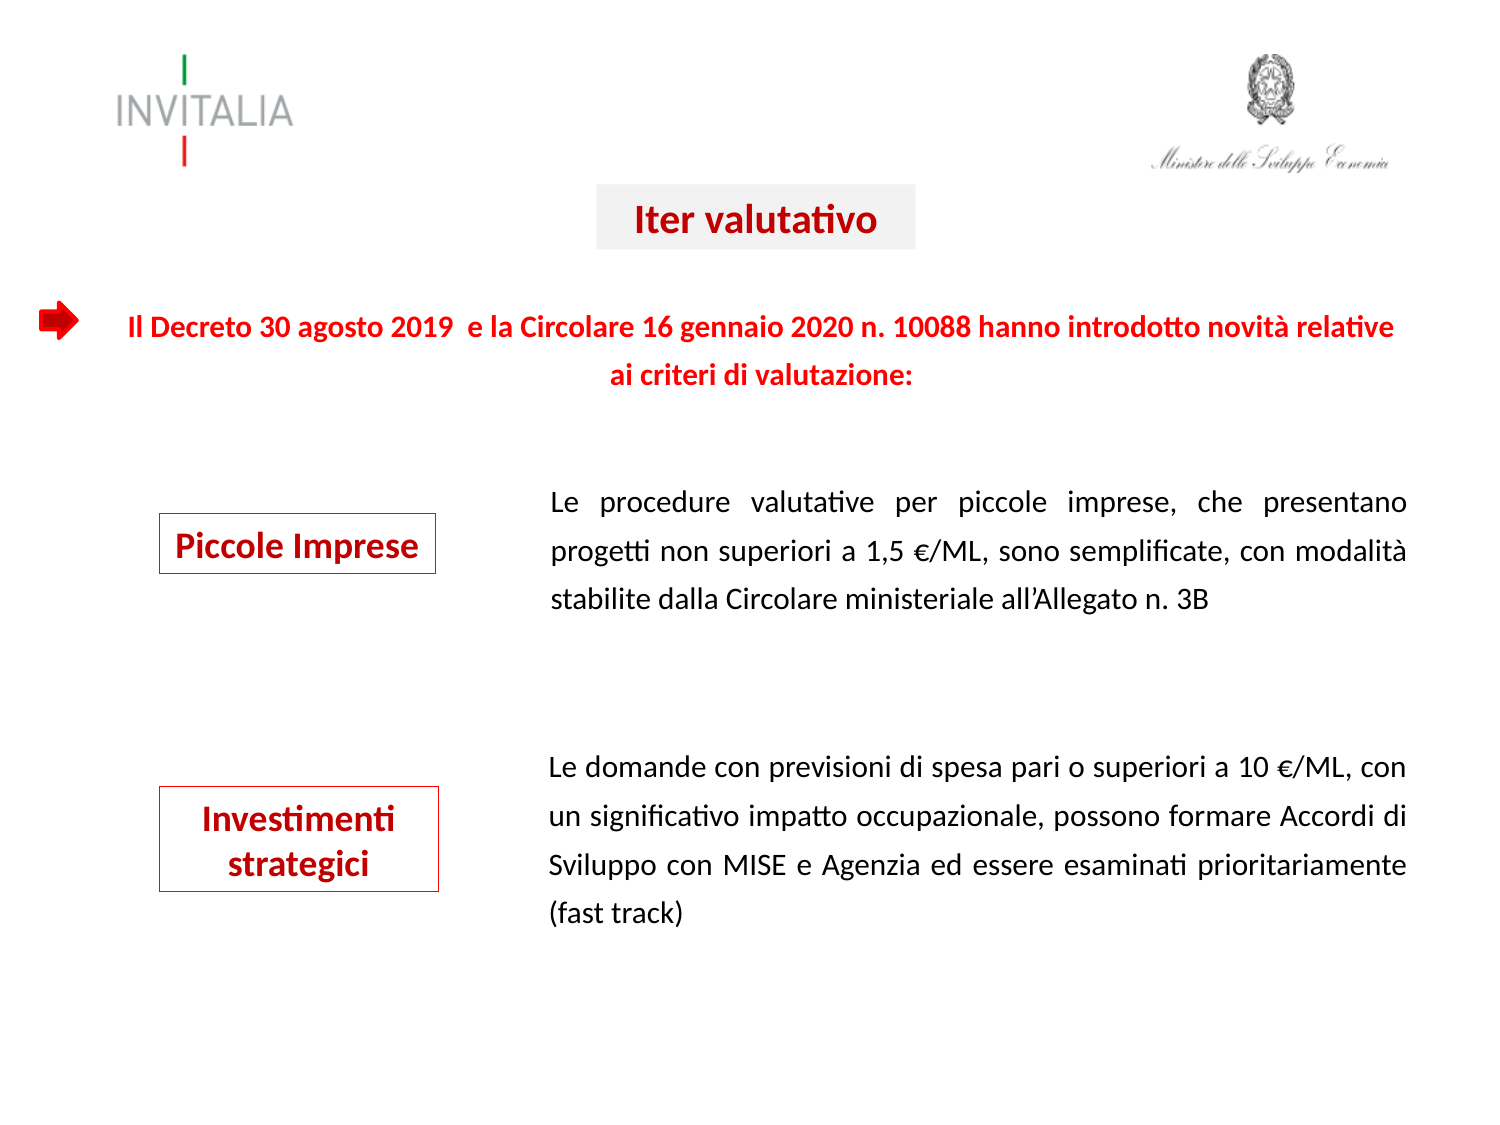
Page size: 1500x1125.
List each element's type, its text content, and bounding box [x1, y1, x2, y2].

picture [76, 54, 302, 173]
text_box Il Decreto 30 agosto 2019 e la Circolare 16 gennaio 2020 n. 10088 hanno introdotto novità relative ai criteri di valutazione: [100, 287, 1424, 400]
text_box Investimenti strategici [159, 786, 439, 892]
text_box [41, 302, 77, 339]
text_box Piccole Imprese [159, 513, 436, 574]
text_box Le domande con previsioni di spesa pari o superiori a 10 €/ML, con un significativo impatto occupazionale, possono formare Accordi di Sviluppo con MISE e Agenzia ed essere esaminati prioritariamente (fast track) [533, 727, 1424, 938]
text_box Iter valutativo [596, 184, 916, 250]
text_box Le procedure valutative per piccole imprese, che presentano progetti non superiori a 1,5 €/ML, sono semplificate, con modalità stabilite dalla Circolare ministeriale all’Allegato n. 3B [535, 462, 1424, 624]
